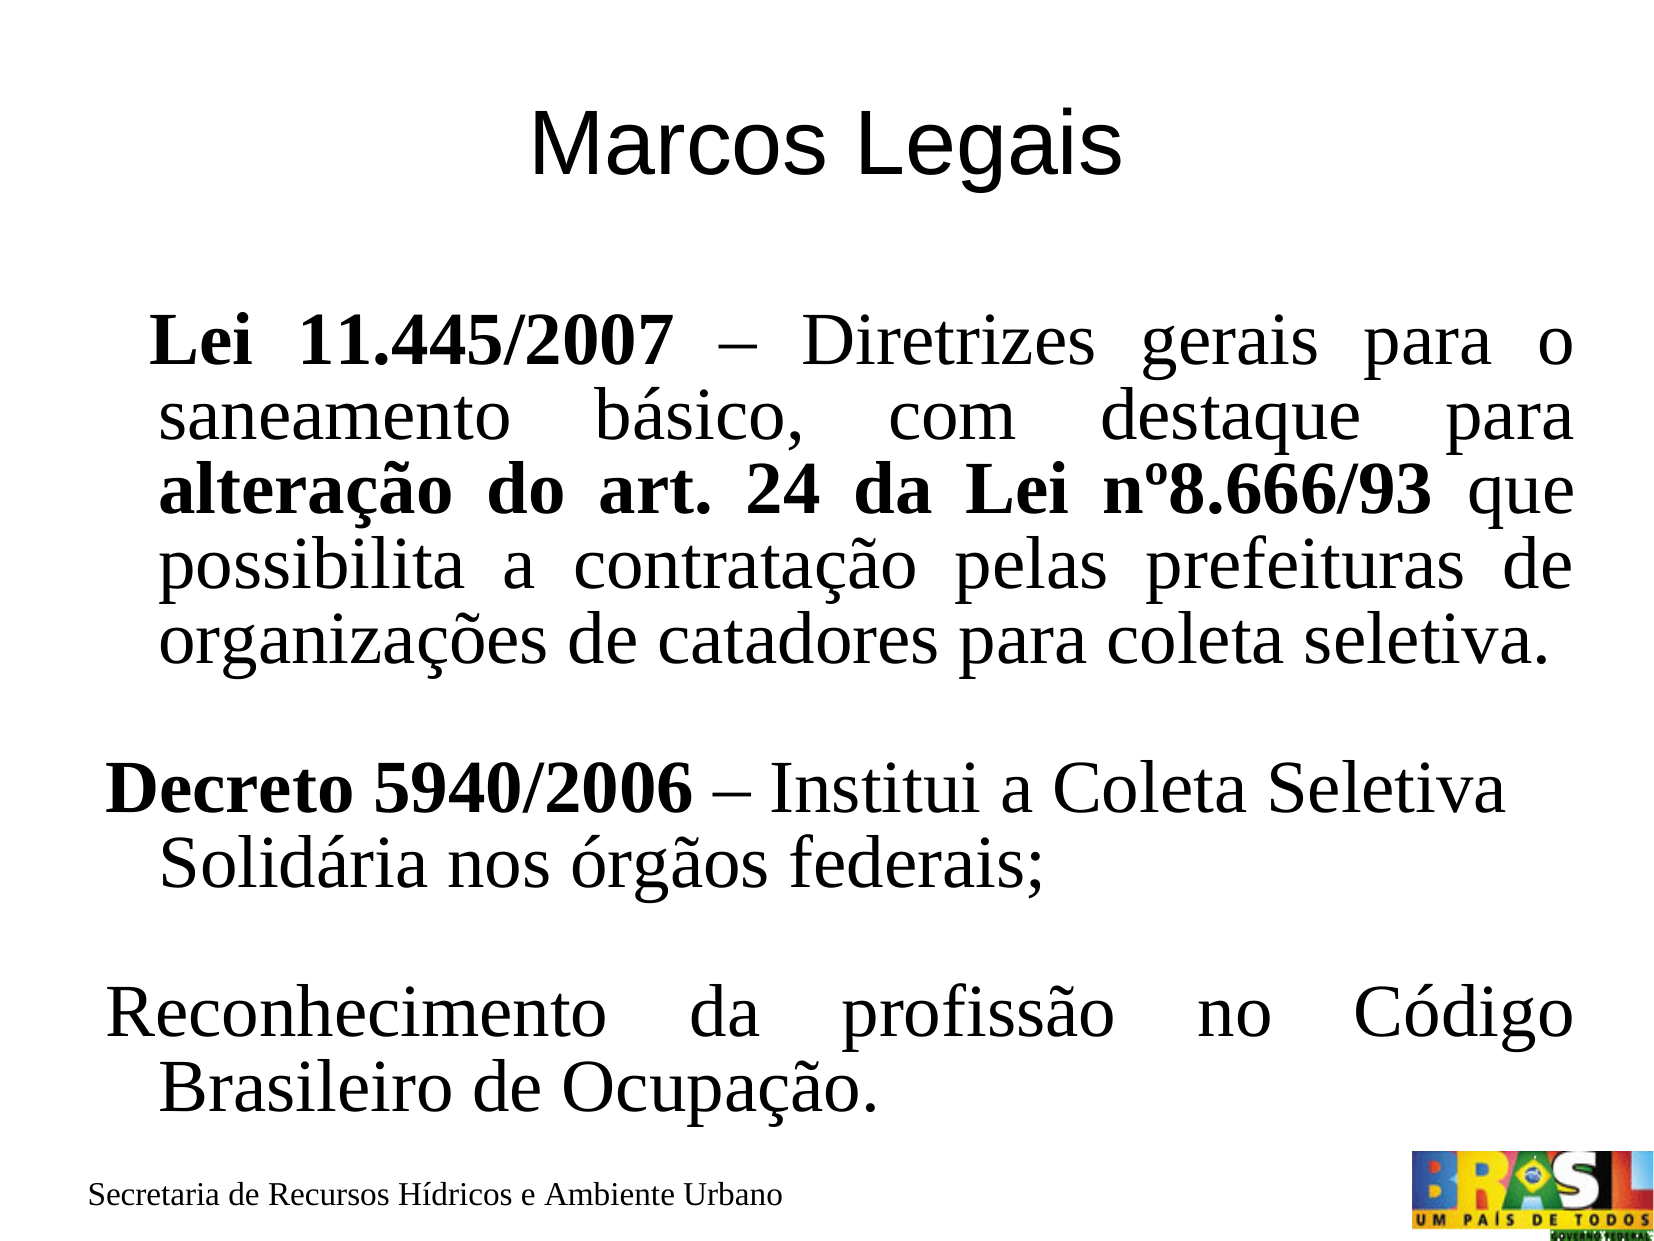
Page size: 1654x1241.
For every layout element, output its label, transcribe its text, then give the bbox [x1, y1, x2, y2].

picture [1412, 1151, 1654, 1241]
list Lei 11.445/2007 – Diretrizes gerais para o saneamento básico, com destaque para alteração do art. 24 da Lei nº8.666/93 que possibilita a contratação pelas prefeituras de organizações de catadores para coleta seletiva. Decreto 5940/2006 – Institui a Coleta Seletiva Solidária nos órgãos federais; Reconhecimento da profissão no Código Brasileiro de Ocupação. Secretaria de Recursos Hídricos e Ambiente Urbano [87, 304, 1576, 1241]
title Marcos Legais [82, 49, 1571, 237]
